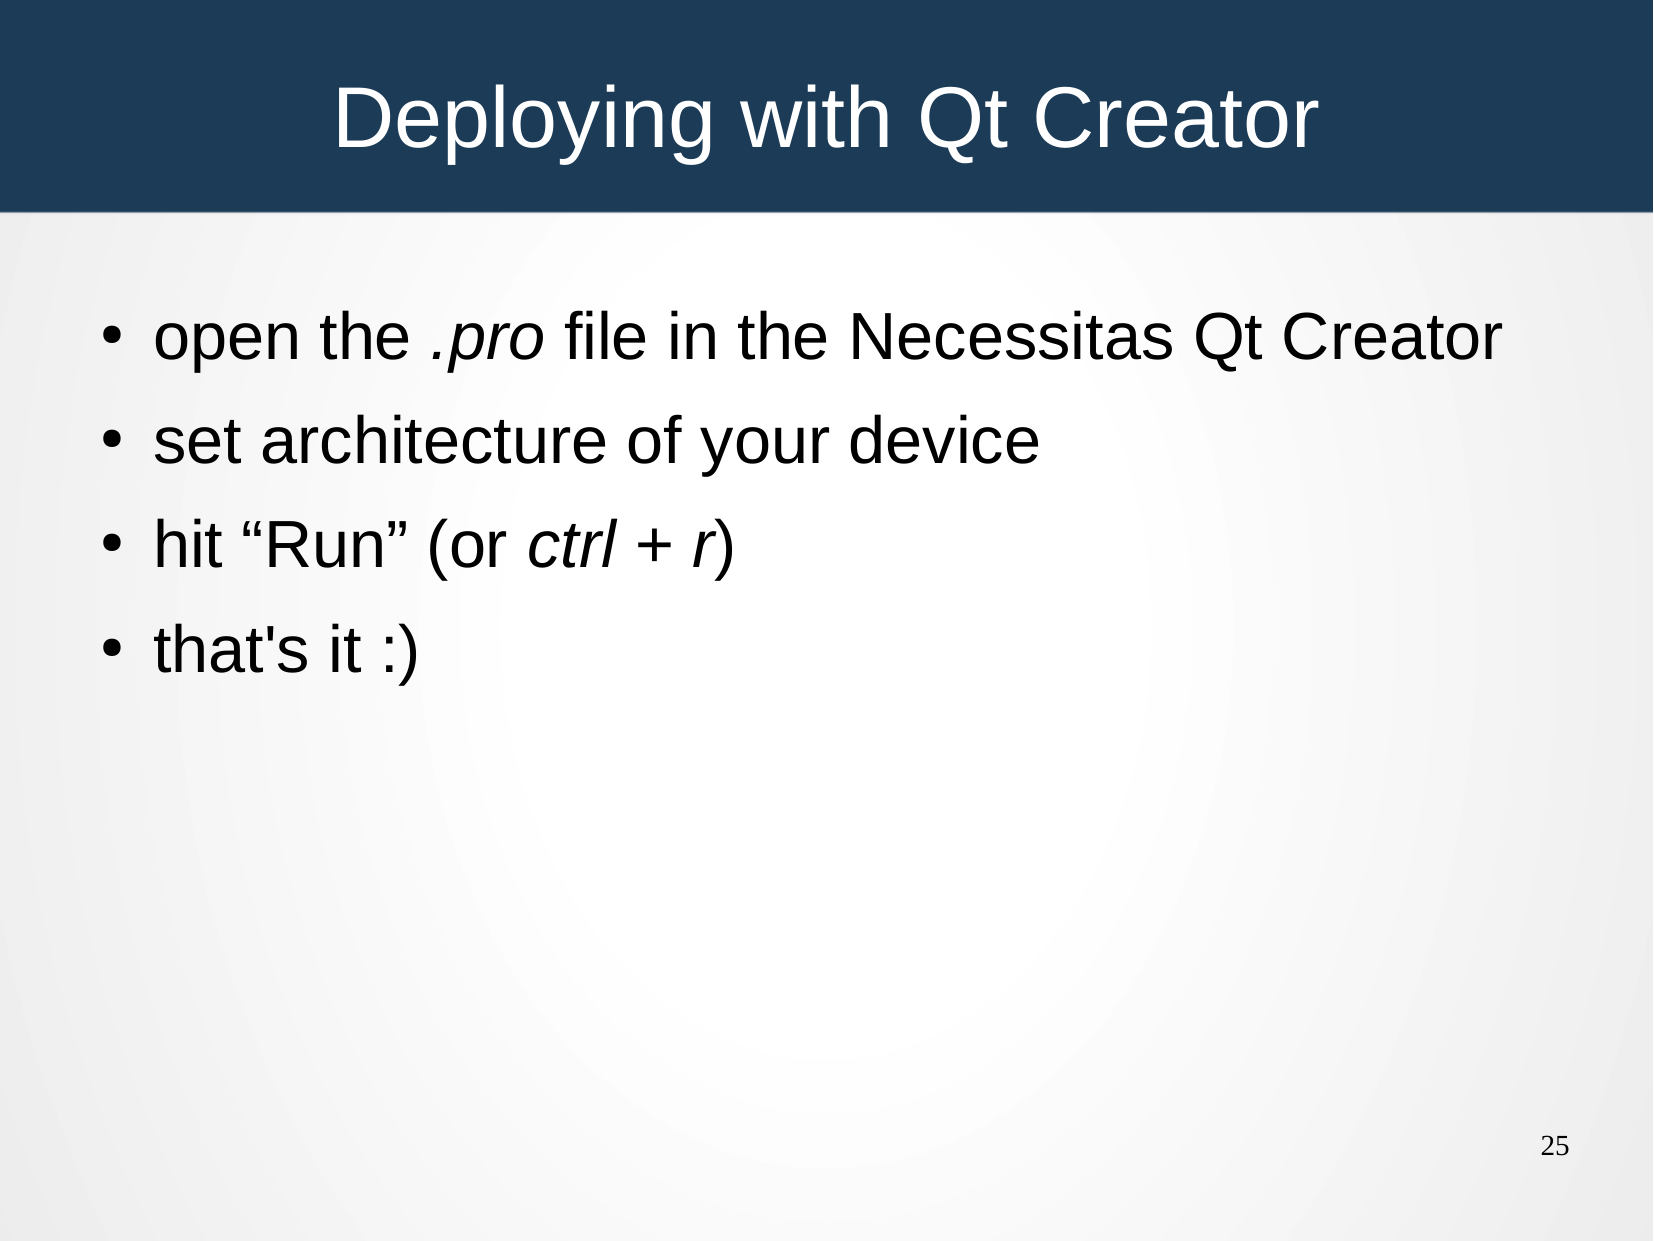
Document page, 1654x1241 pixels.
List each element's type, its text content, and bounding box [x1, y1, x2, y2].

title Deploying with Qt Creator [82, 47, 1571, 189]
list open the .pro file in the Necessitas Qt Creator set architecture of your device hit “Run” (or ctrl + r) that's it :) [82, 299, 1571, 1019]
picture [0, 0, 1653, 1241]
